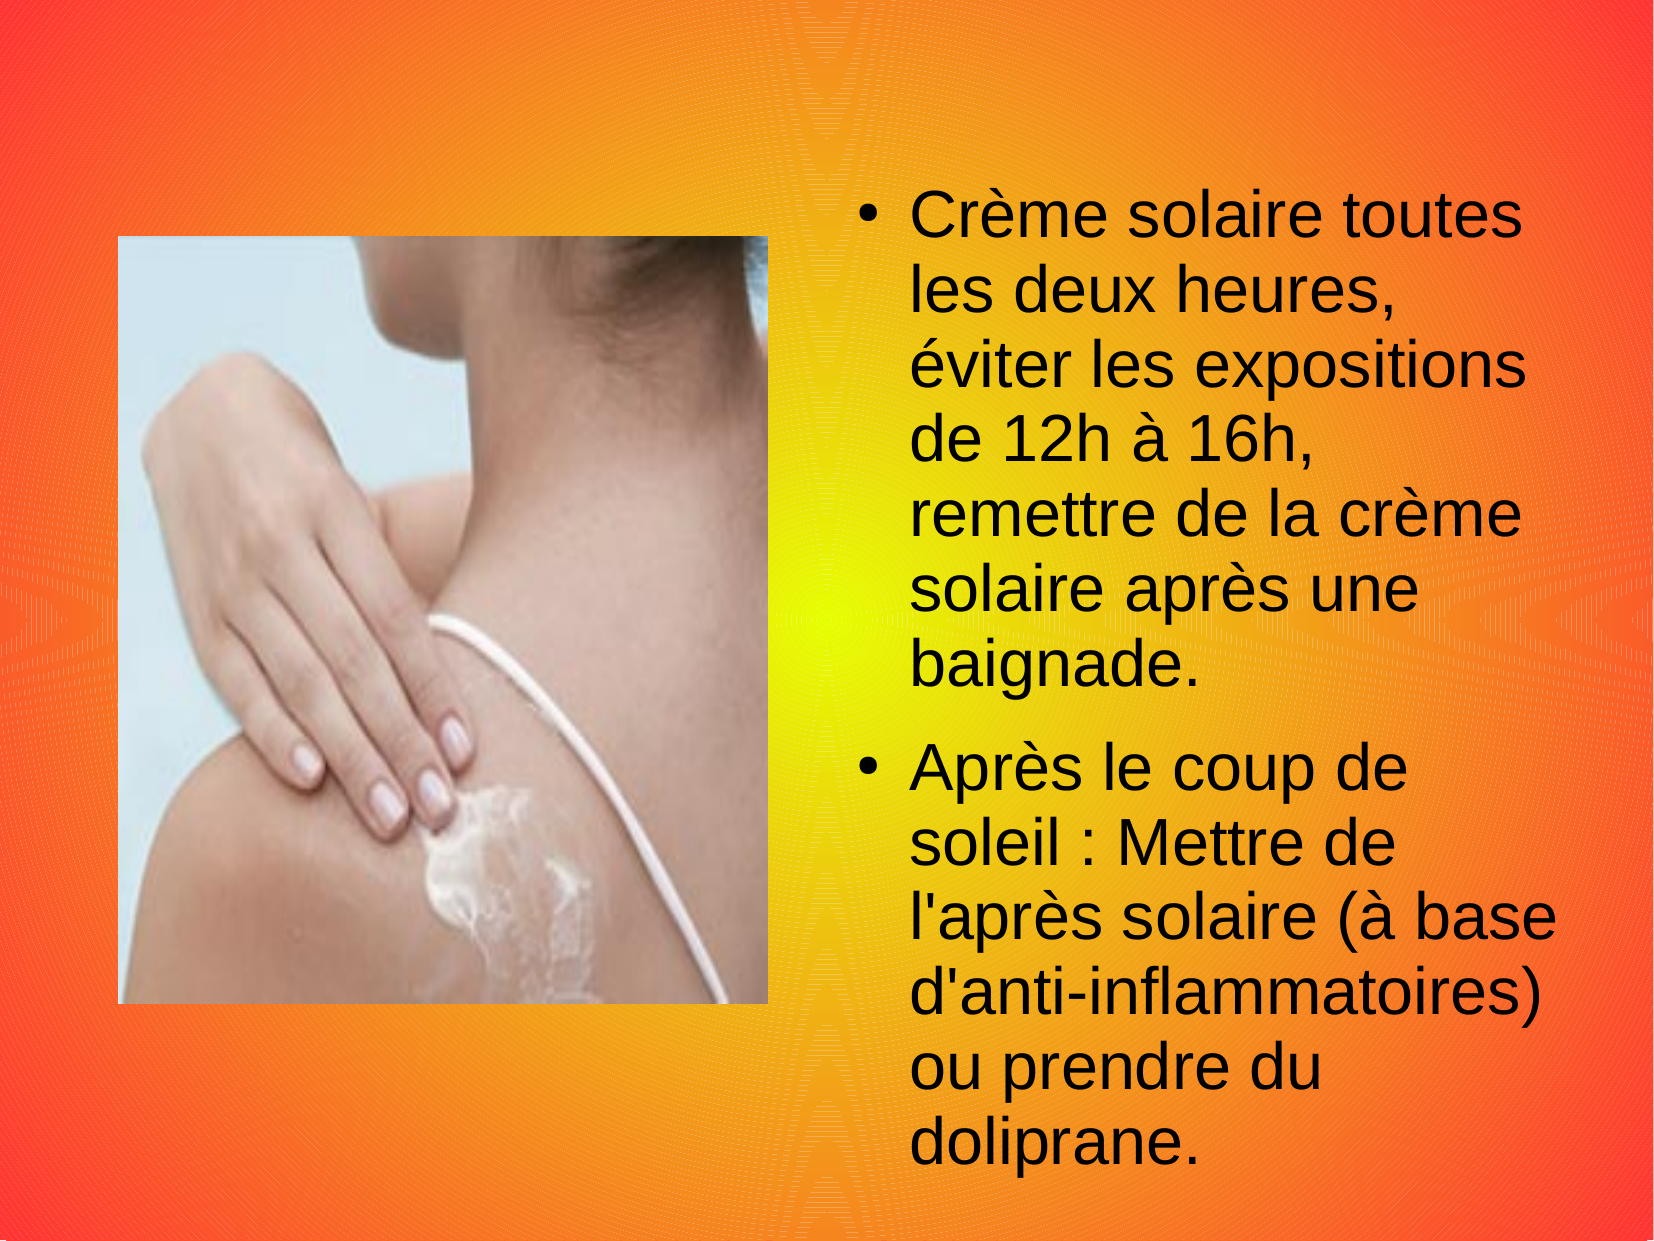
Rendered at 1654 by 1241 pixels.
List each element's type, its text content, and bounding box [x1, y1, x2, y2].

list Crème solaire toutes les deux heures, éviter les expositions de 12h à 16h, remettre de la crème solaire après une baignade. Après le coup de soleil : Mettre de l'après solaire (à base d'anti-inflammatoires) ou prendre du doliprane. [838, 177, 1565, 1179]
picture [82, 177, 809, 1109]
